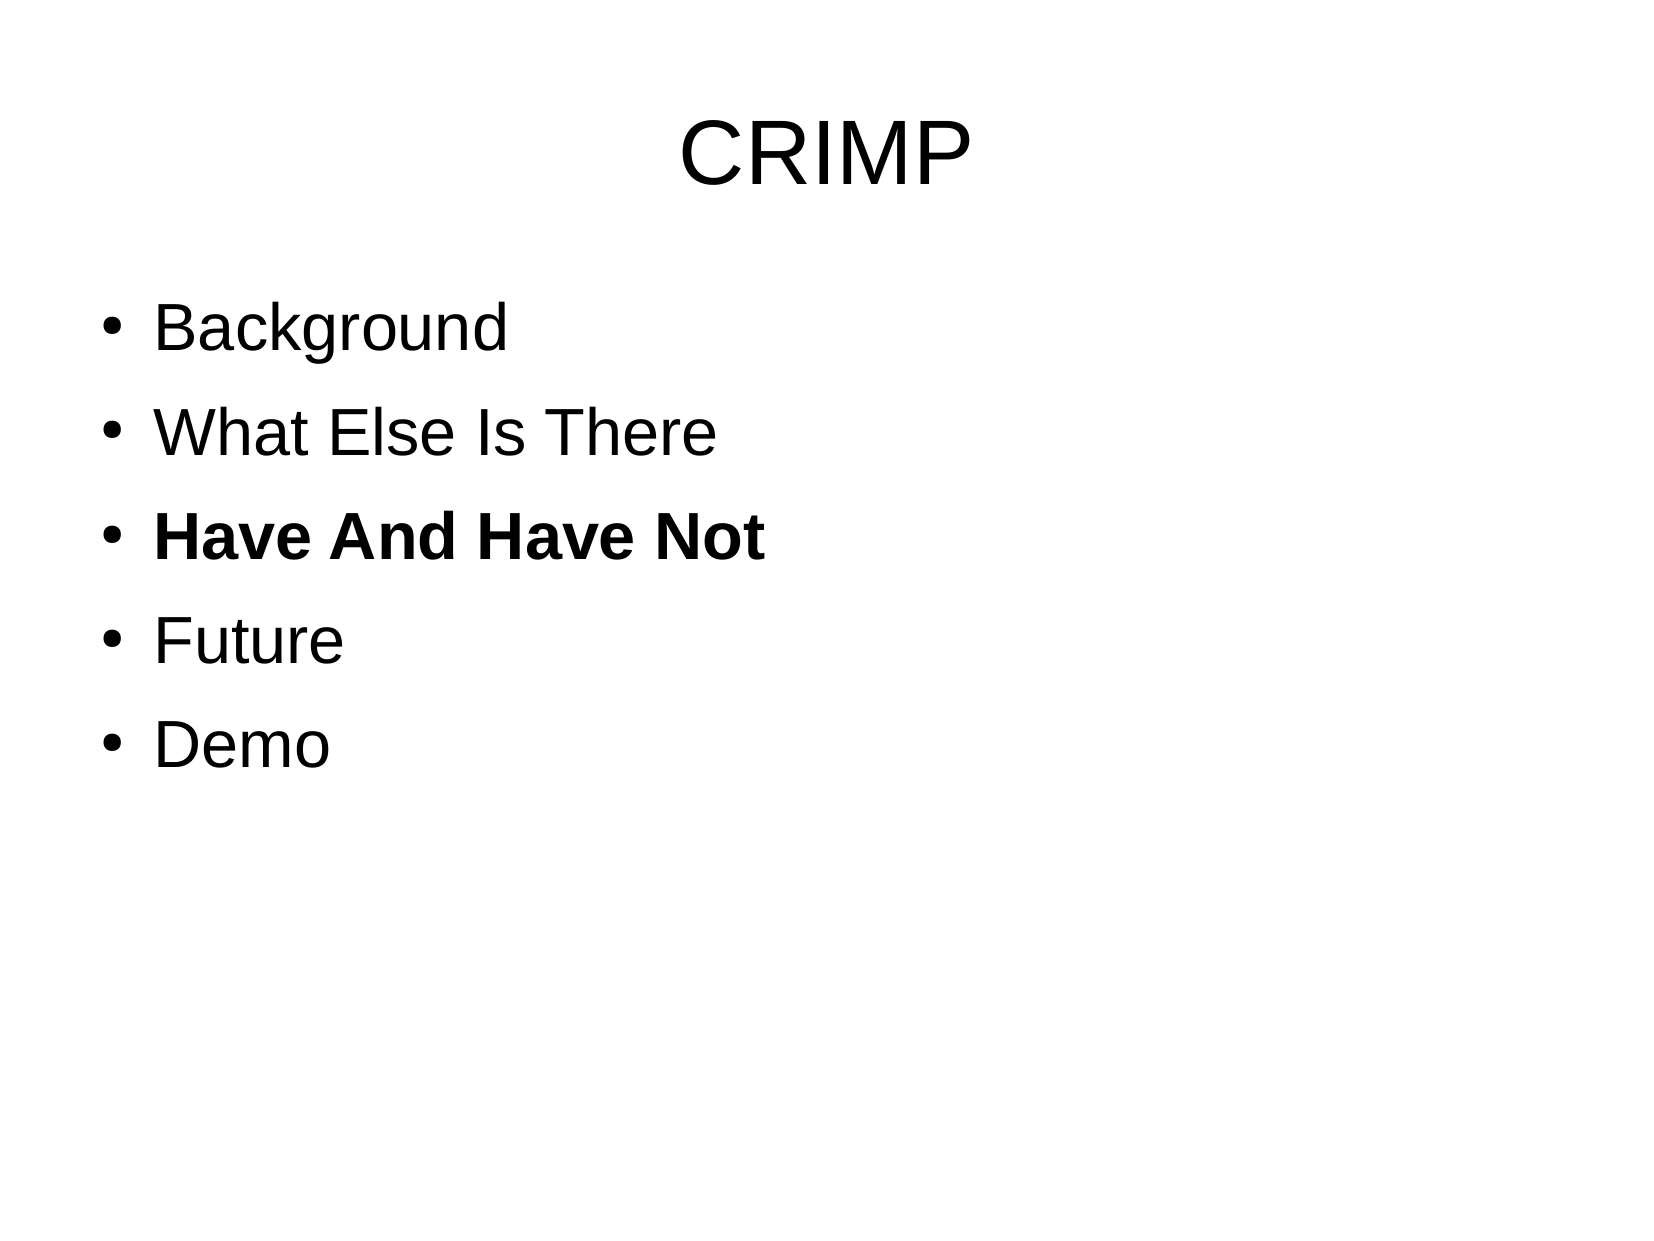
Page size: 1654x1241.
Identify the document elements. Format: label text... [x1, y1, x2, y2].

title CRIMP [82, 56, 1571, 250]
list Background What Else Is There Have And Have Not Future Demo [82, 290, 1571, 1094]
